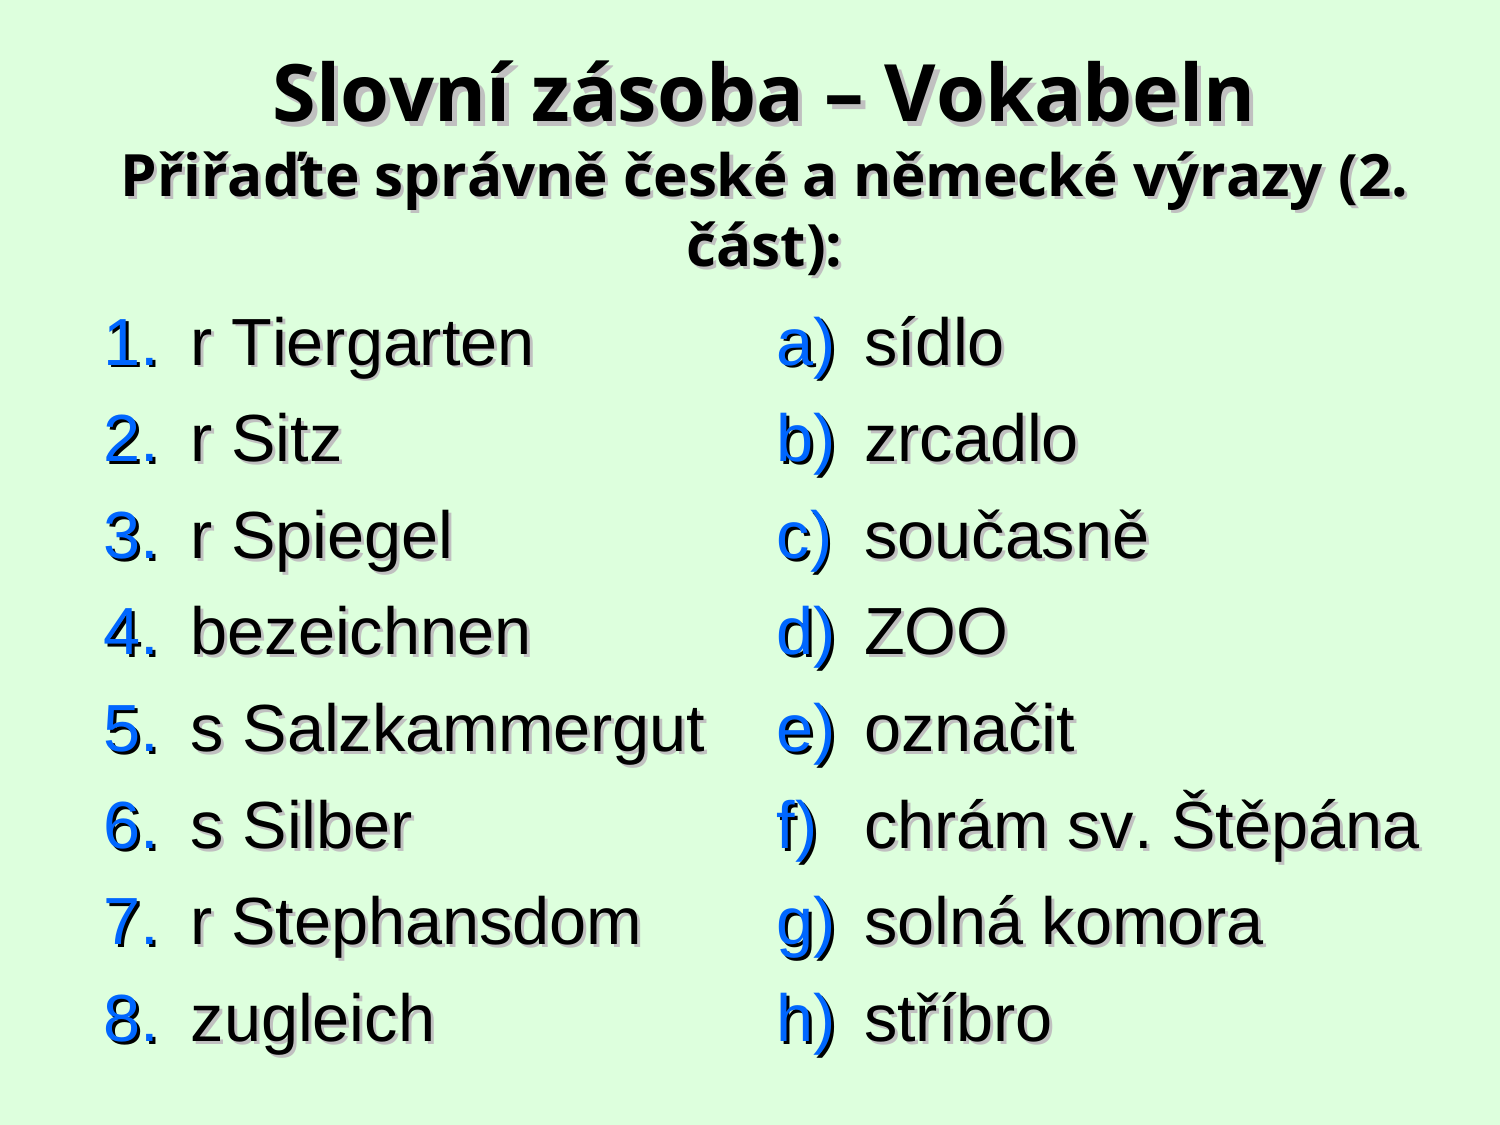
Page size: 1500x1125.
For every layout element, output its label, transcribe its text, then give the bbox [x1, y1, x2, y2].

title Slovní zásoba – Vokabeln Přiřaďte správně české a německé výrazy (2. část): [76, 35, 1453, 286]
list r Tiergarten r Sitz r Spiegel bezeichnen s Salzkammergut s Silber r Stephansdom zugleich [88, 290, 739, 1063]
list sídlo zrcadlo současně ZOO označit chrám sv. Štěpána solná komora stříbro [761, 290, 1447, 1063]
